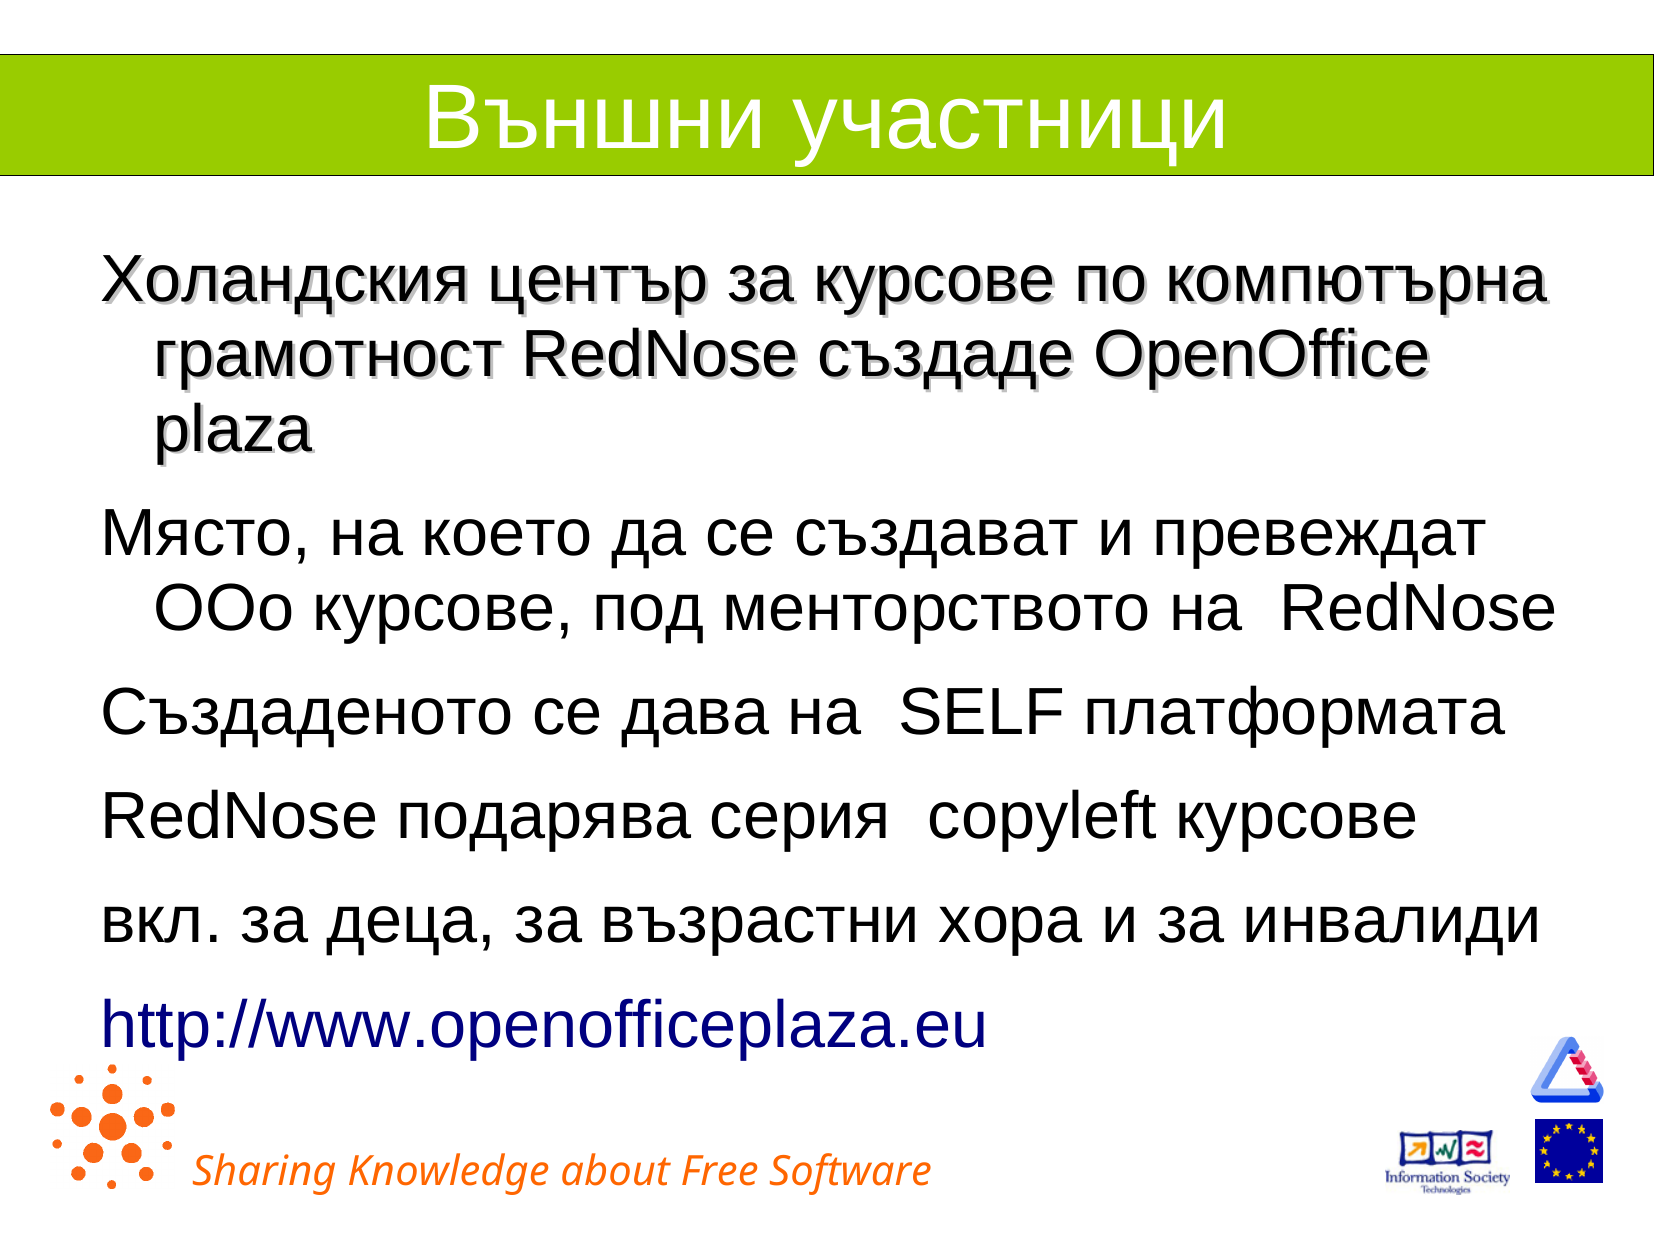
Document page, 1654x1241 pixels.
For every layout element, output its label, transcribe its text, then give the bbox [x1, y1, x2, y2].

picture [50, 1064, 82, 1189]
list Холандския център за курсове по компютърна грамотност RedNose създаде OpenOffice plaza Място, на което да се създават и превеждат OOo курсове, под менторството на RedNose Създаденото се дава на SELF платформата RedNose подарява серия copyleft курсове вкл. за деца, за възрастни хора и за инвалиди http://www.openofficeplaza.eu [82, 241, 1571, 1241]
picture [1571, 1036, 1604, 1104]
title Външни участници [82, 59, 1571, 174]
picture [1571, 1119, 1603, 1183]
